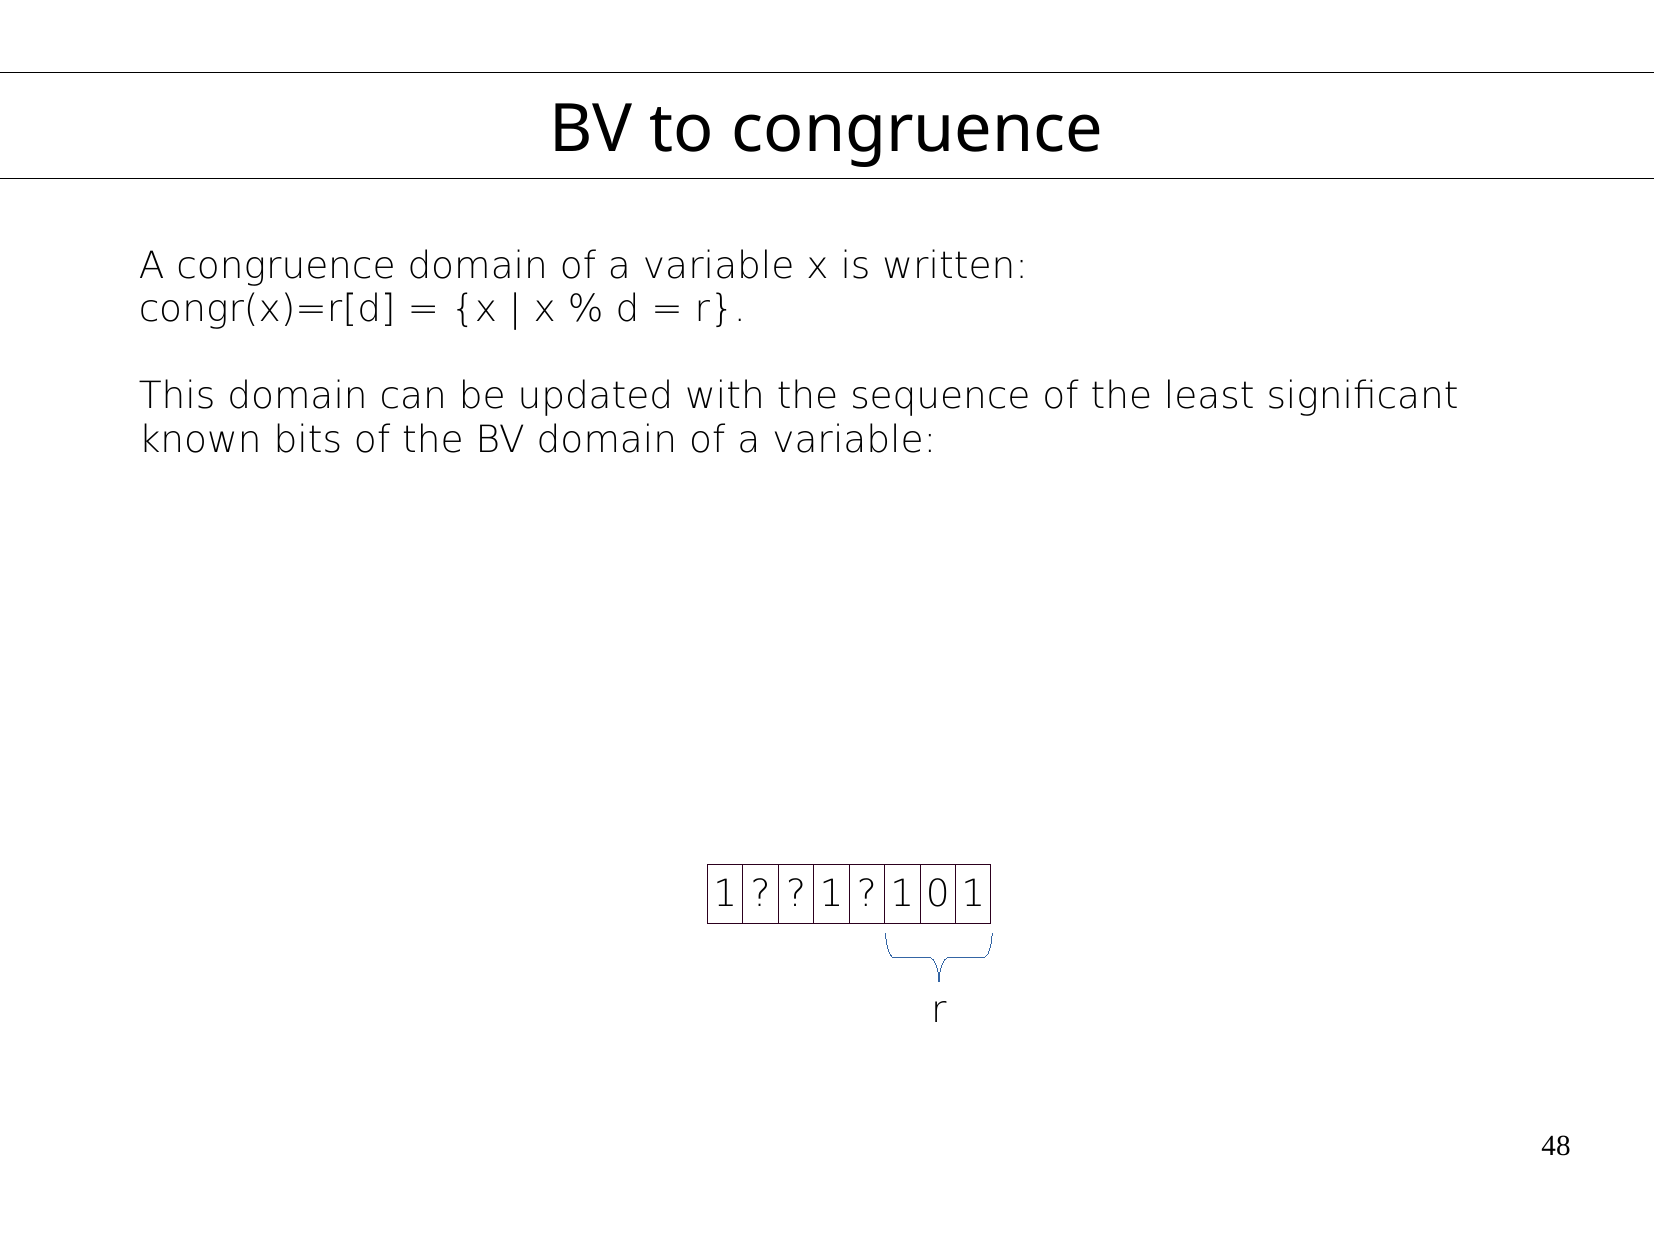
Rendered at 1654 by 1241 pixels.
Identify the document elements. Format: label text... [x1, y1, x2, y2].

text_box 1 [884, 864, 920, 924]
text_box 1 [707, 864, 742, 924]
text_box 0 [920, 864, 955, 924]
text_box A congruence domain of a variable x is written: congr(x)=r[d] = {x | x % d = r}. This domain can be updated with the sequence of the least significant known bits of the BV domain of a variable: [124, 236, 1512, 472]
text_box ? [849, 864, 884, 924]
text_box ? [778, 864, 813, 924]
text_box 1 [813, 864, 849, 924]
text_box r [916, 980, 962, 1040]
text_box 1 [955, 864, 991, 924]
text_box ? [742, 864, 778, 924]
text_box BV to congruence [0, 72, 1654, 166]
